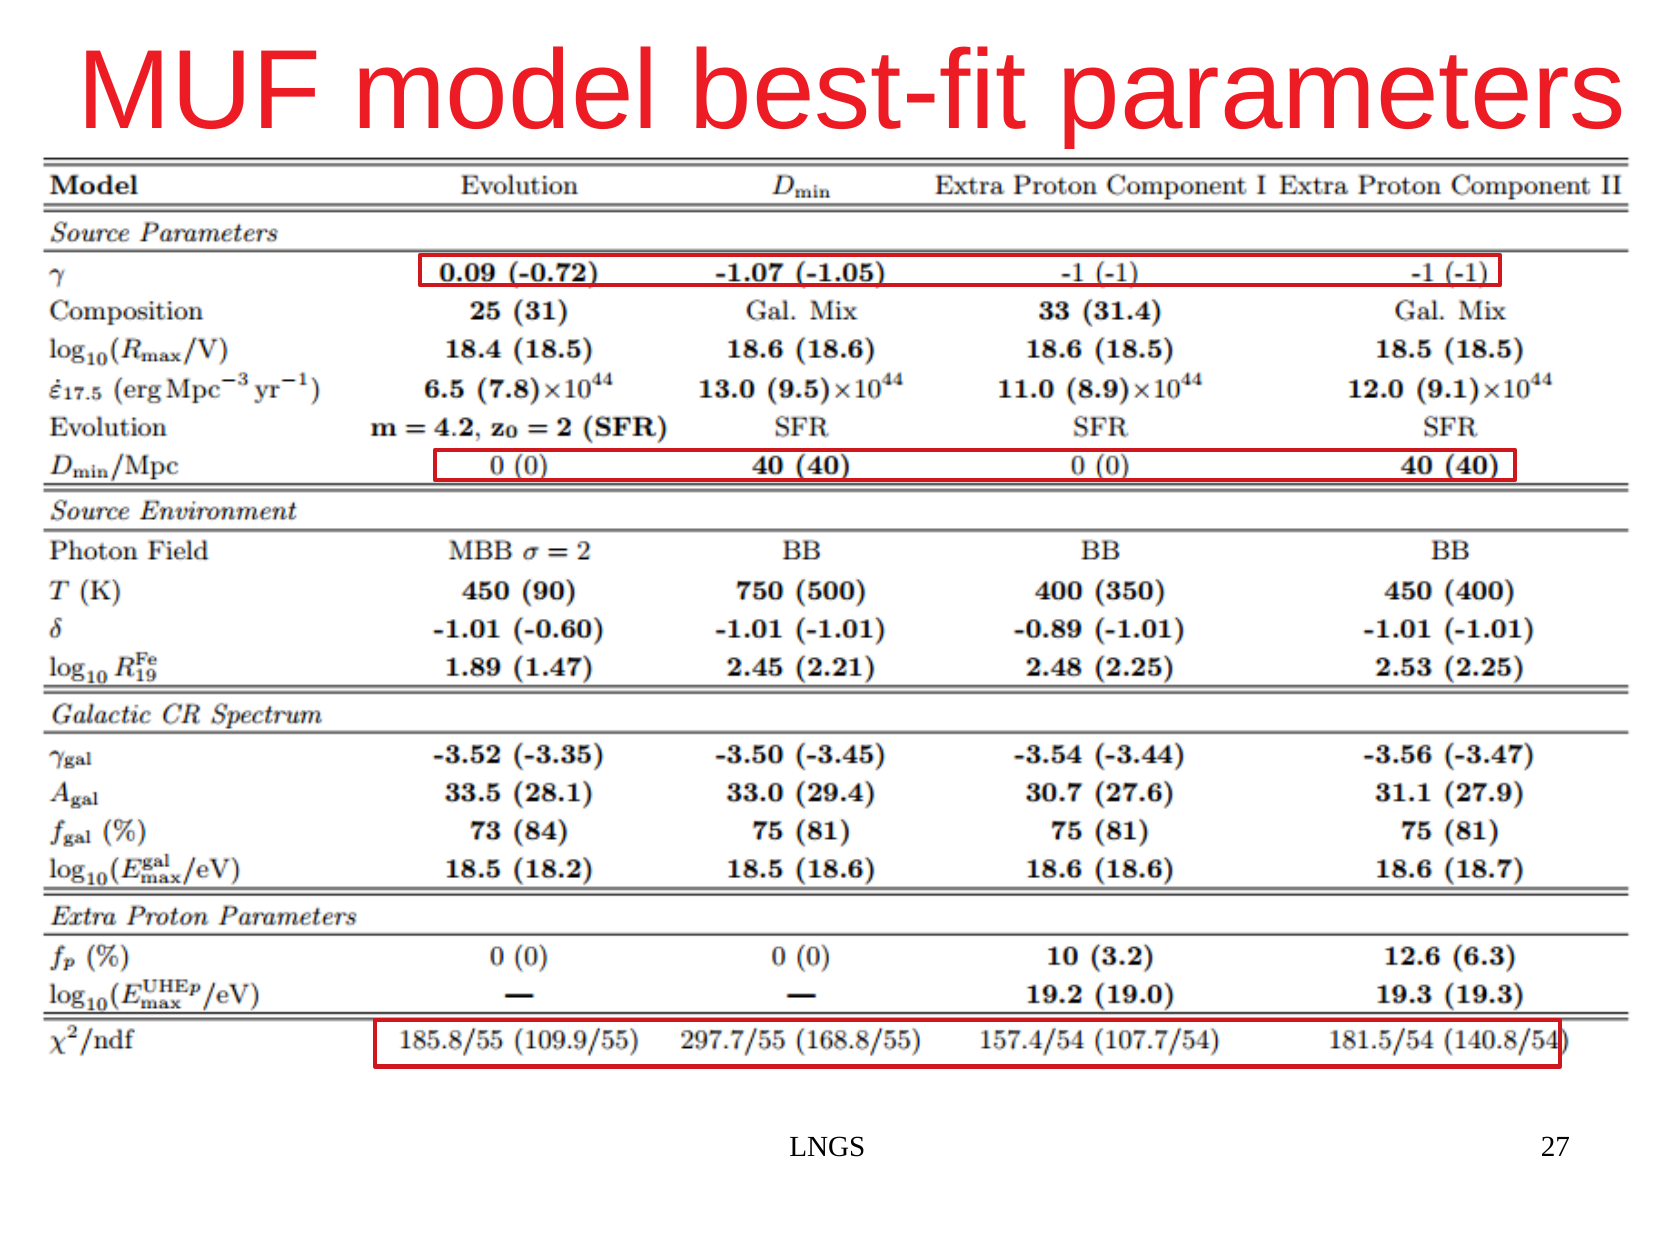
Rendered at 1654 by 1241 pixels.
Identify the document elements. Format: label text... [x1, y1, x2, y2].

text_box [420, 255, 1501, 286]
text_box [435, 450, 1516, 481]
picture [15, 149, 1653, 1067]
text_box [375, 1019, 1561, 1067]
title MUF model best-fit parameters [75, 15, 1631, 149]
